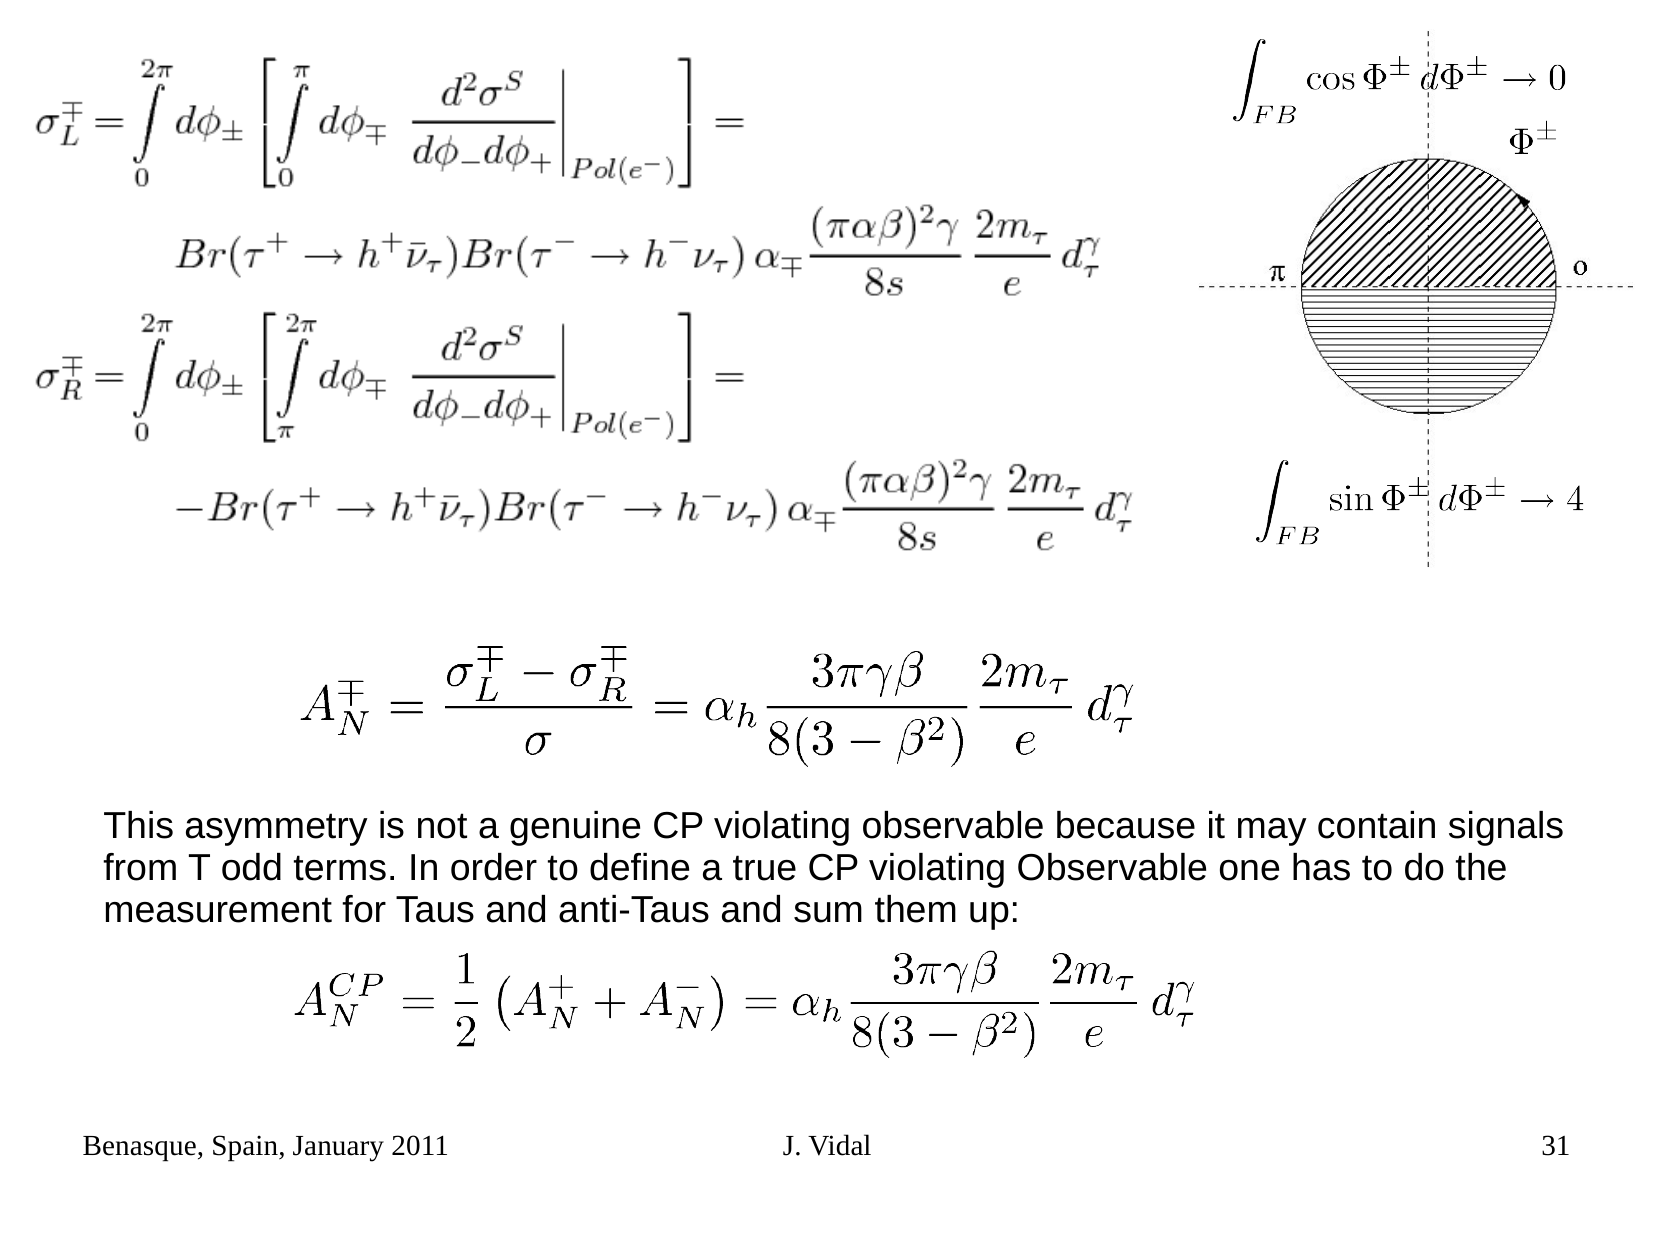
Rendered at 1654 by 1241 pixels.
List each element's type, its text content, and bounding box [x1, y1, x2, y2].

text_box This asymmetry is not a genuine CP violating observable because it may contain signals from T odd terms. In order to define a true CP violating Observable one has to do the measurement for Taus and anti-Taus and sum them up: [88, 797, 1625, 939]
picture [1198, 29, 1635, 568]
picture [0, 33, 1178, 567]
picture [289, 947, 1200, 1063]
picture [295, 637, 1142, 772]
